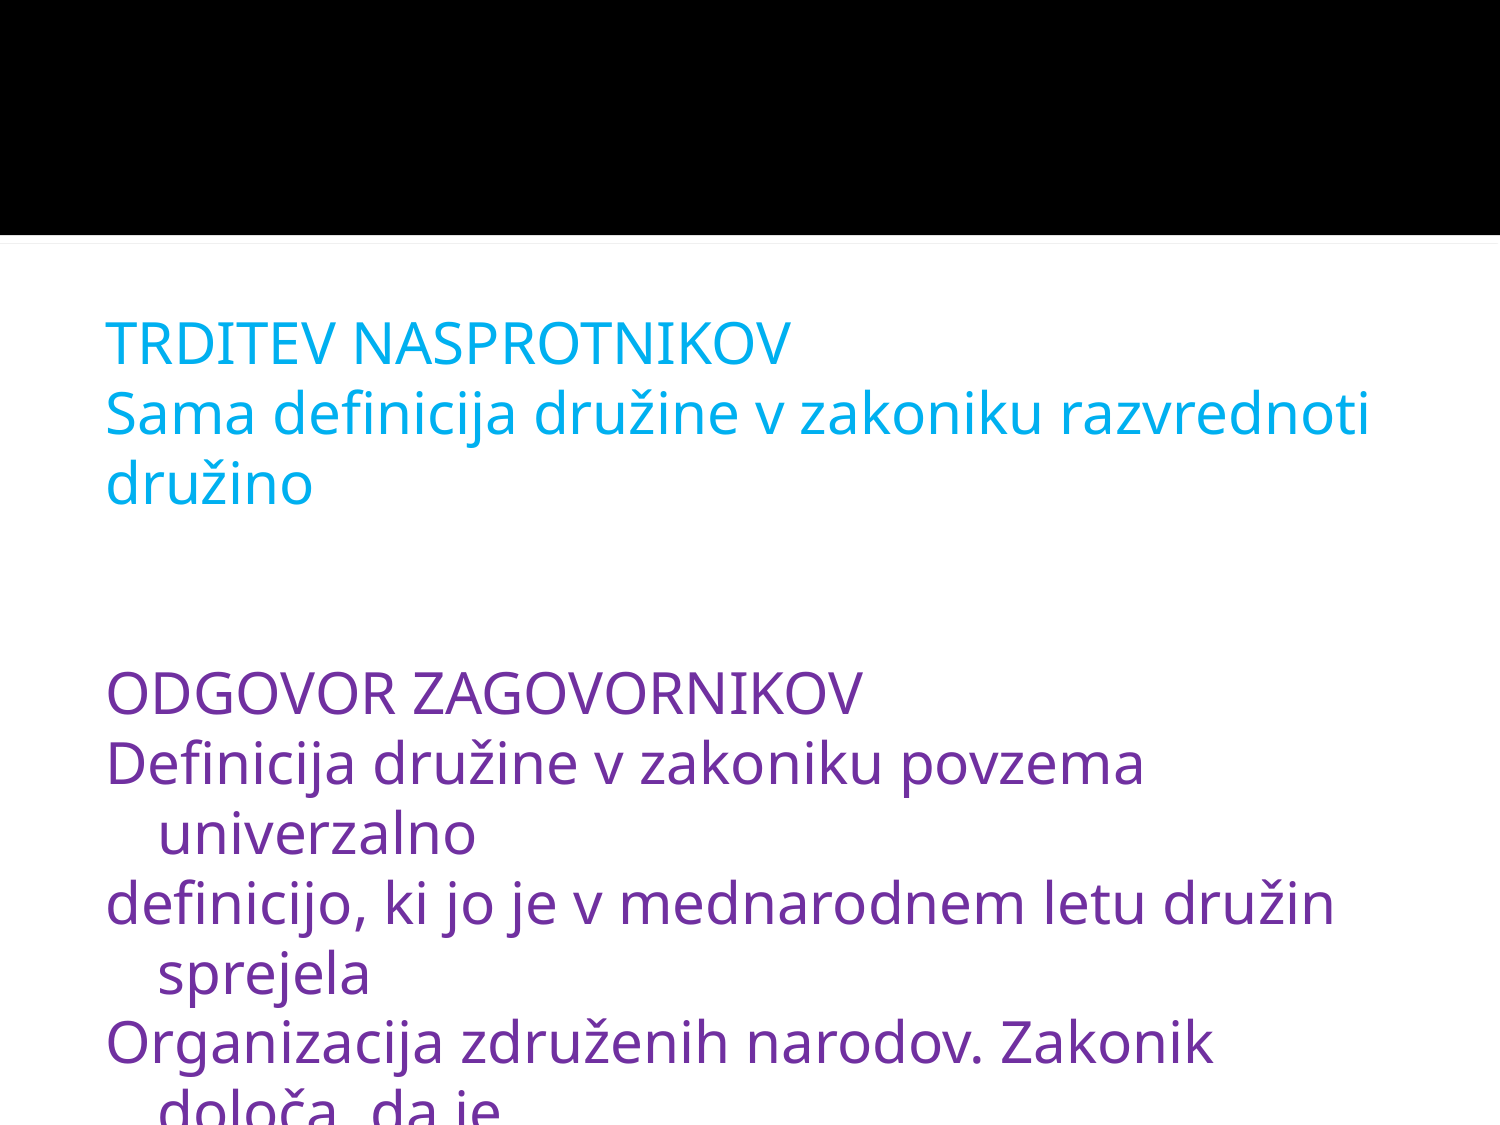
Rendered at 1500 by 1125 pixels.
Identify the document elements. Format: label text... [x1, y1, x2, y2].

list TRDITEV NASPROTNIKOV Sama definicija družine v zakoniku razvrednoti družino ODGOVOR ZAGOVORNIKOV Definicija družine v zakoniku povzema univerzalno definicijo, ki jo je v mednarodnem letu družin sprejela Organizacija združenih narodov. Zakonik določa, da je družina tam kjer je otrok. [76, 290, 1427, 1050]
